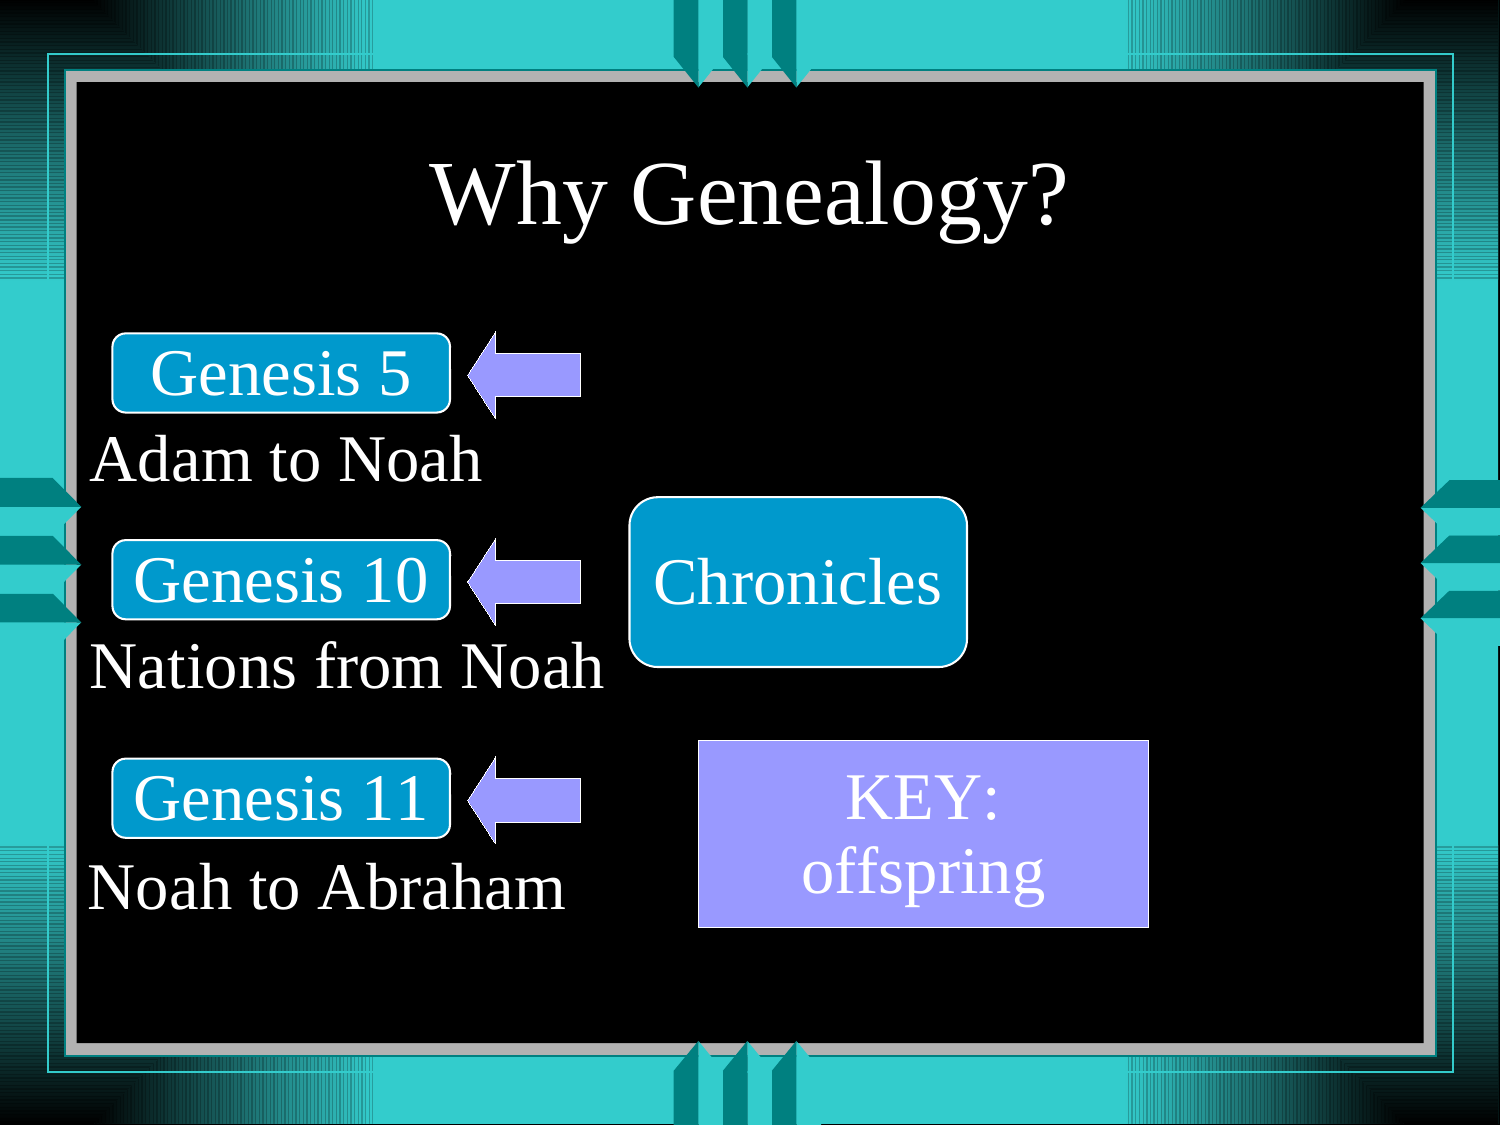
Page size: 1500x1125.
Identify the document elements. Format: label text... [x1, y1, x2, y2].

text_box Genesis 10 [112, 540, 451, 620]
text_box Genesis 11 [112, 758, 451, 838]
text_box Noah to Abraham [72, 842, 638, 932]
text_box [467, 331, 581, 414]
text_box Genesis 5 [112, 333, 451, 413]
title Why Genealogy? [112, 107, 1388, 281]
text_box KEY: offspring [698, 740, 1149, 928]
text_box Nations from Noah [75, 621, 638, 711]
text_box [467, 756, 581, 842]
text_box [467, 538, 581, 621]
text_box Adam to Noah [75, 414, 563, 504]
text_box Chronicles [629, 497, 968, 668]
